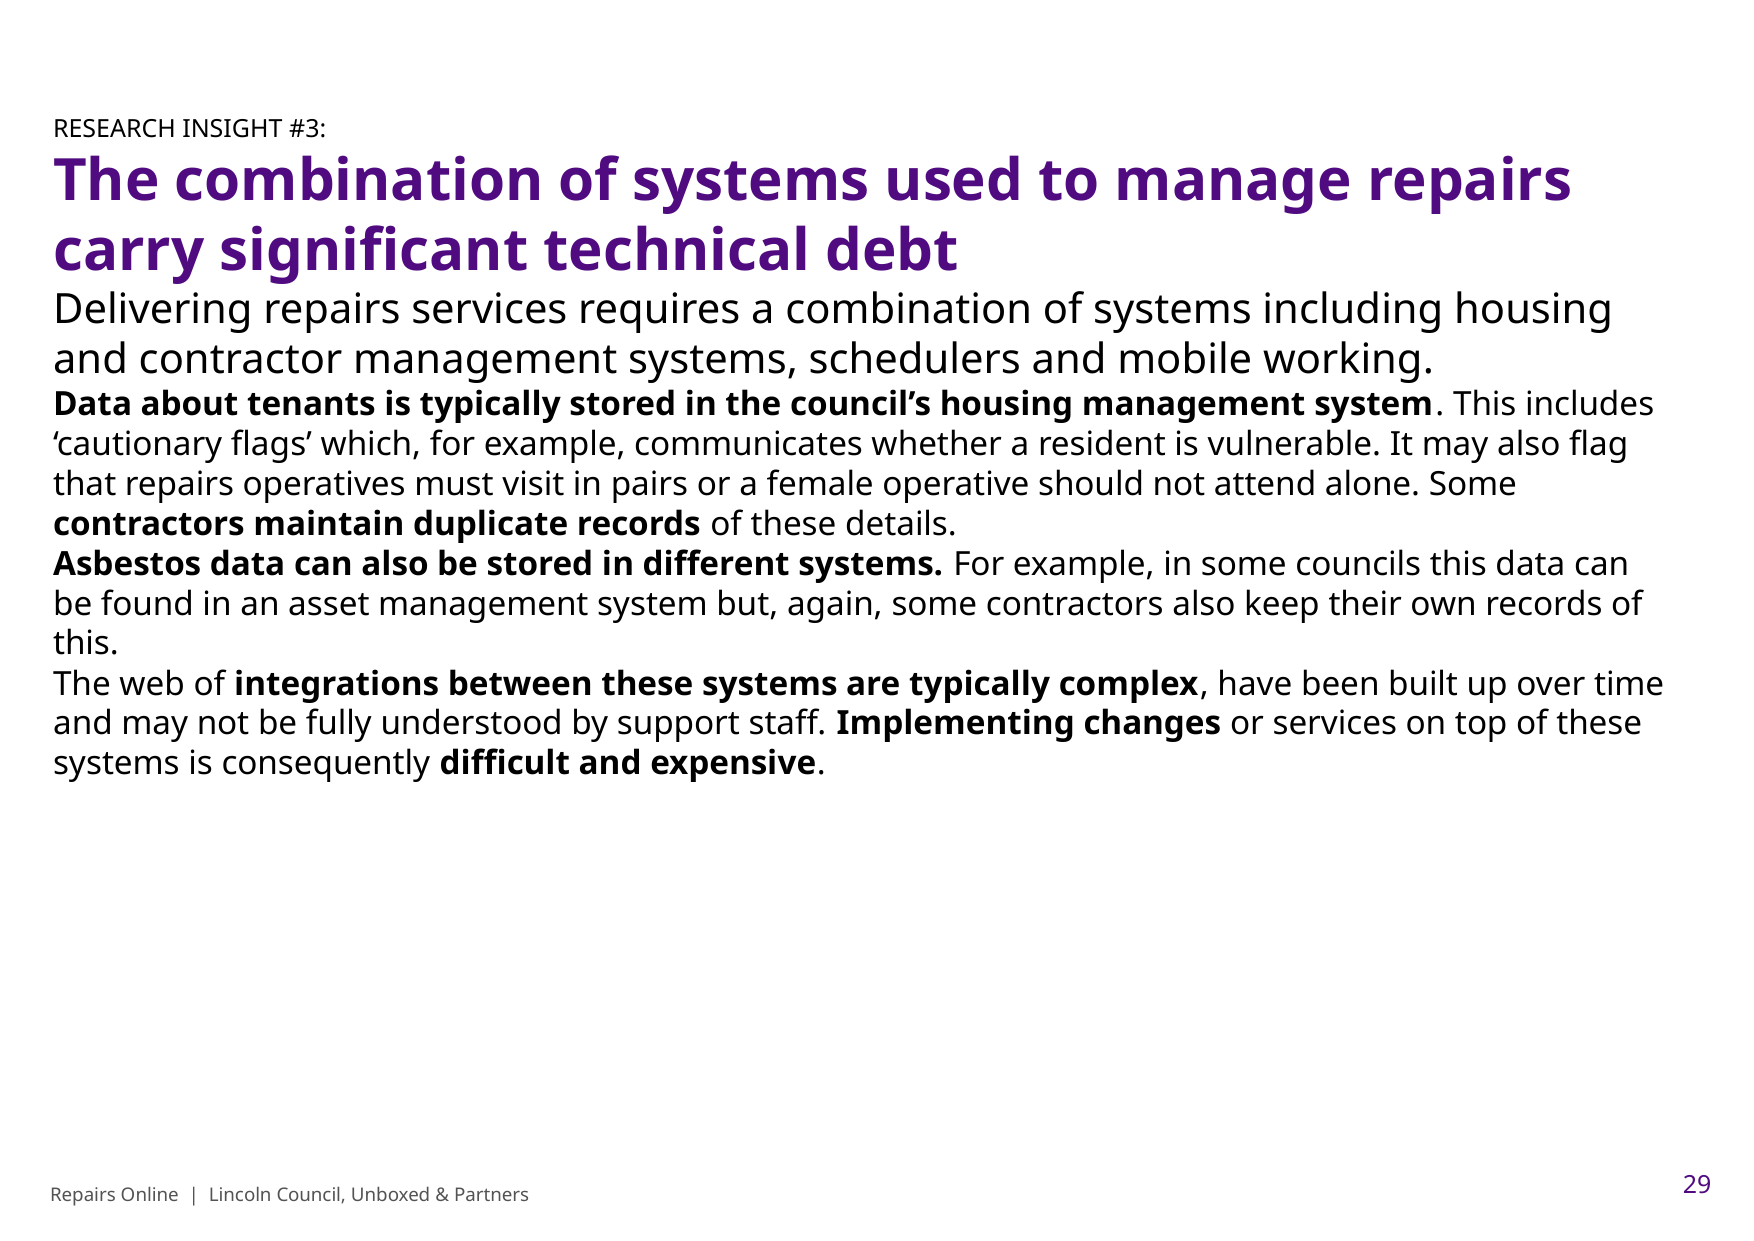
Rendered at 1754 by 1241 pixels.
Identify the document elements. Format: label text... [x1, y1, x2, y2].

slide_number <number> [1625, 1138, 1731, 1234]
title RESEARCH INSIGHT #3: The combination of systems used to manage repairs carry significant technical debt Delivering repairs services requires a combination of systems including housing and contractor management systems, schedulers and mobile working. Data about tenants is typically stored in the council’s housing management system. This includes ‘cautionary flags’ which, for example, communicates whether a resident is vulnerable. It may also flag that repairs operatives must visit in pairs or a female operative should not attend alone. Some contractors maintain duplicate records of these details. Asbestos data can also be stored in different systems. For example, in some councils this data can be found in an asset management system but, again, some contractors also keep their own records of this. The web of integrations between these systems are typically complex, have been built up over time and may not be fully understood by support staff. Implementing changes or services on top of these systems is consequently difficult and expensive. [34, 93, 1691, 1143]
